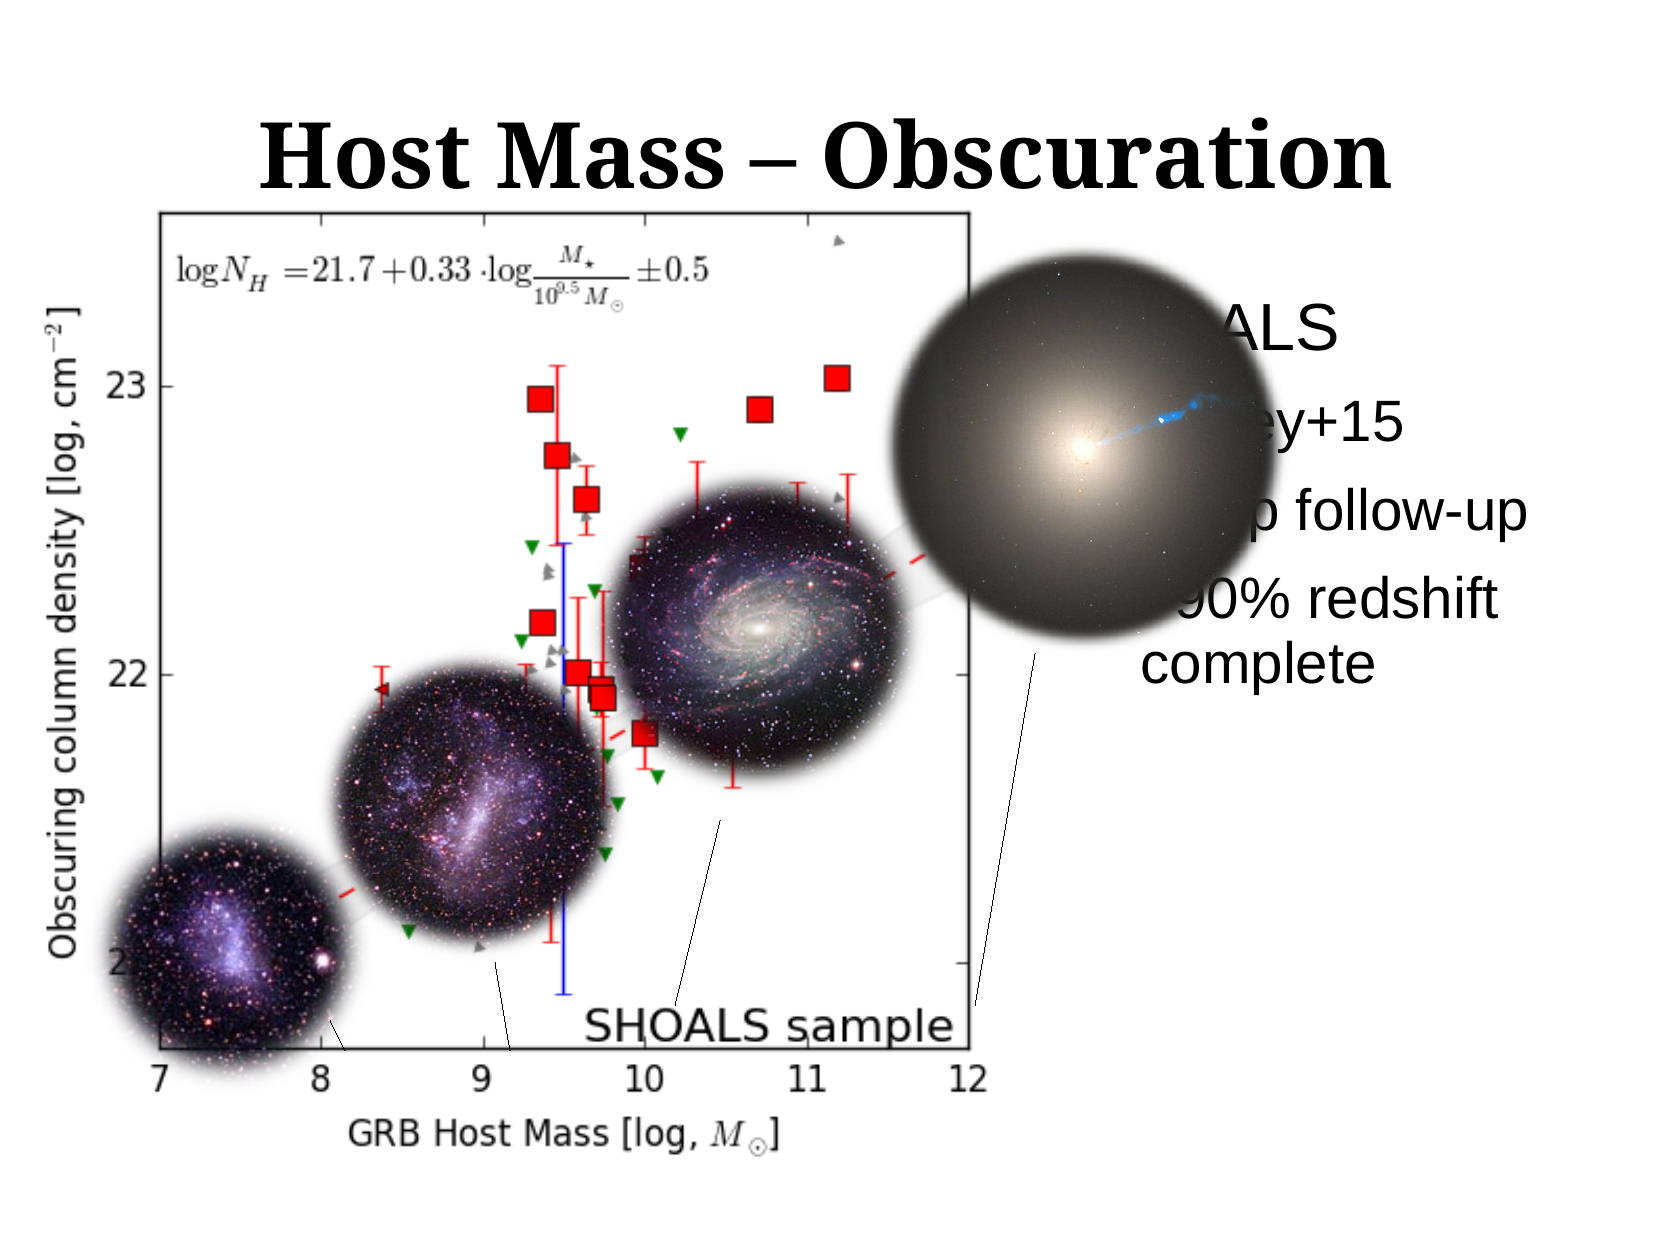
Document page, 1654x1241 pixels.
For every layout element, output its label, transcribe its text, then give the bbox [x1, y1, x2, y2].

picture [24, 194, 1291, 1180]
title Host Mass – Obscuration [82, 49, 1571, 257]
list SHOALS Perley+15 Deep follow-up ~90% redshift complete [1006, 290, 1595, 1010]
